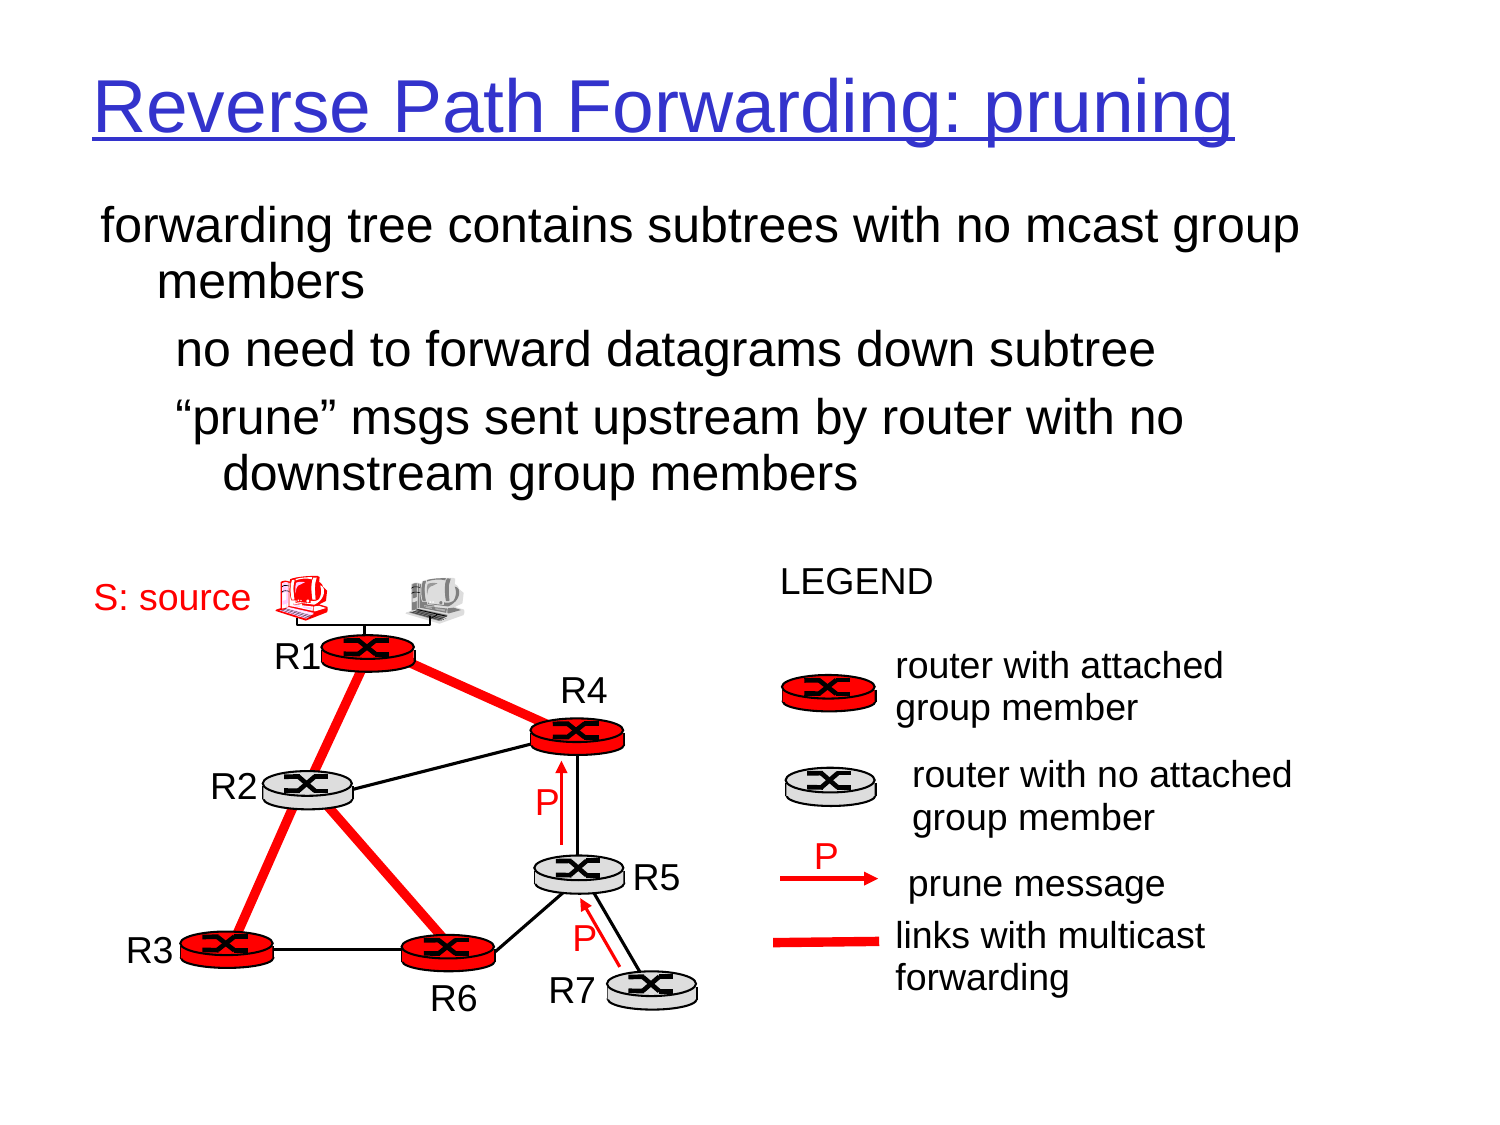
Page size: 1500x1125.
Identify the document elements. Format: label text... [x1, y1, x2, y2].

text_box router with no attached group member [897, 746, 1308, 846]
text_box [530, 720, 624, 755]
text_box R4 [545, 662, 623, 720]
text_box router with attached group member [880, 636, 1240, 737]
title Reverse Path Forwarding: pruning [77, 49, 1328, 163]
text_box [273, 771, 353, 810]
text_box [785, 767, 876, 806]
text_box [534, 855, 617, 894]
text_box R1 [259, 628, 337, 686]
text_box R3 [111, 921, 189, 979]
text_box [781, 675, 876, 712]
text_box [189, 931, 273, 968]
text_box S: source [78, 568, 267, 627]
text_box R7 [533, 962, 612, 1020]
text_box [612, 971, 697, 1010]
text_box LEGEND [765, 552, 949, 611]
text_box [337, 635, 415, 672]
text_box prune message [893, 855, 1391, 913]
text_box R5 [617, 848, 696, 907]
text_box [275, 575, 328, 621]
text_box P [557, 909, 613, 967]
list forwarding tree contains subtrees with no mcast group members no need to forward datagrams down subtree “prune” msgs sent upstream by router with no downstream group members [85, 189, 1411, 590]
text_box [401, 934, 495, 969]
text_box [405, 577, 465, 624]
text_box P [799, 828, 854, 886]
text_box P [519, 773, 575, 832]
text_box R6 [415, 969, 493, 1027]
text_box R2 [195, 757, 273, 816]
text_box links with multicast forwarding [880, 907, 1221, 1007]
